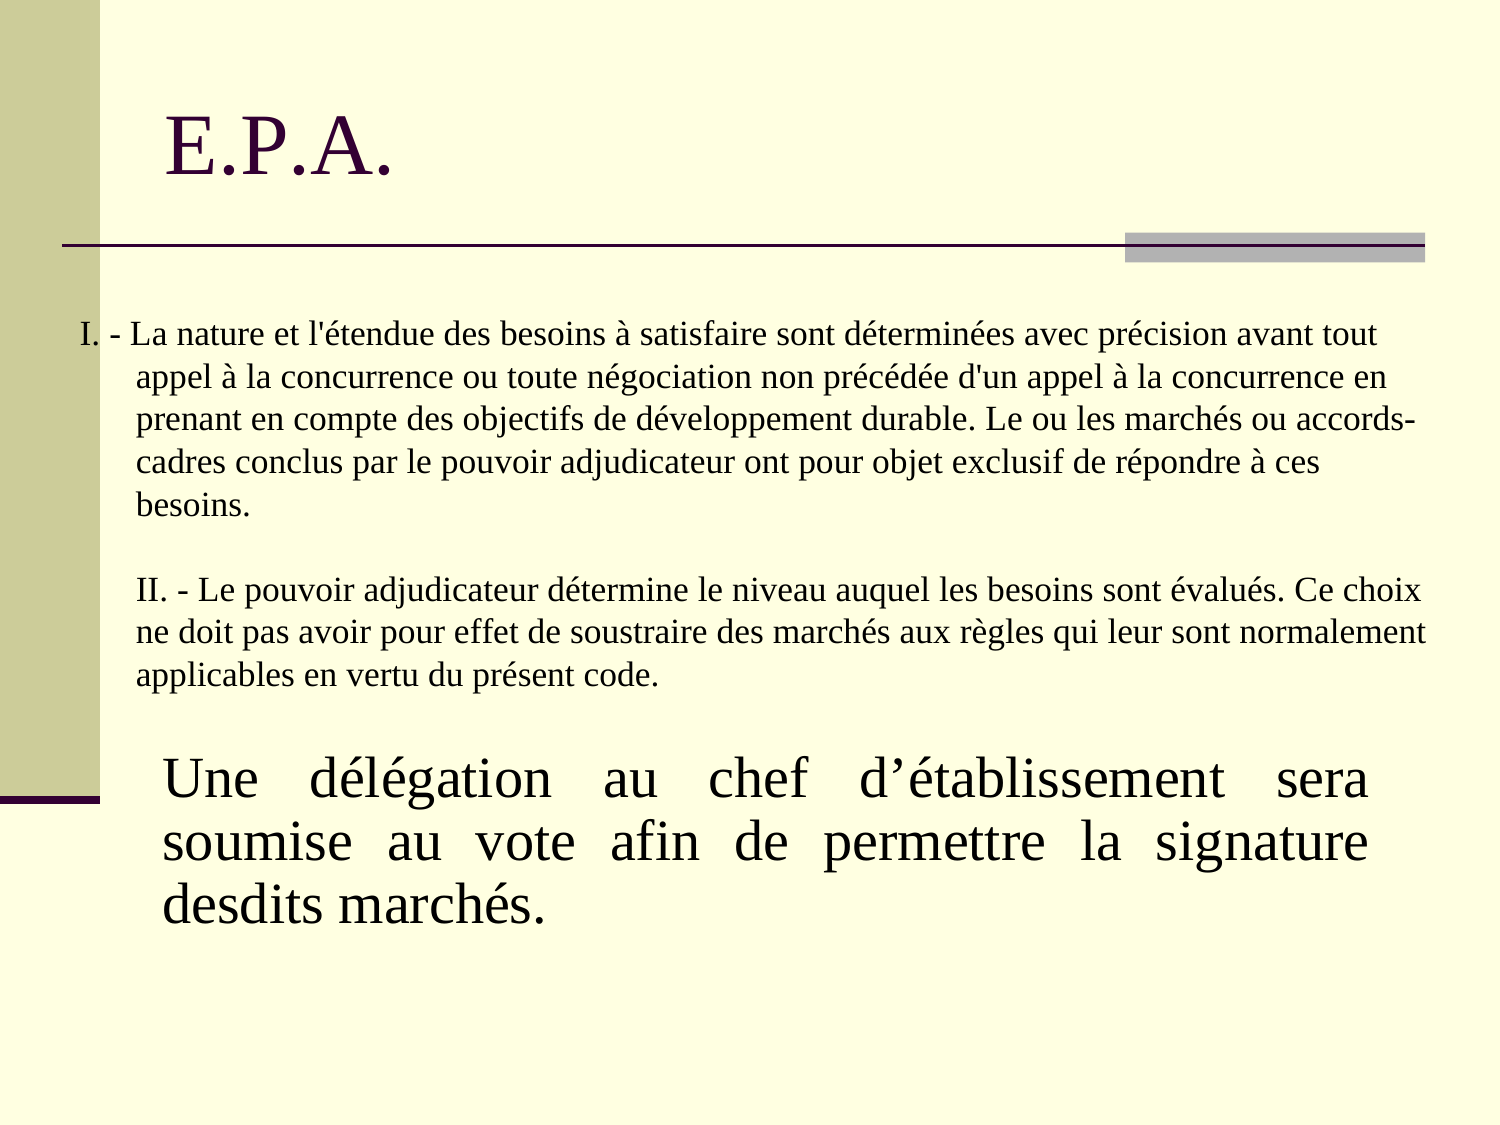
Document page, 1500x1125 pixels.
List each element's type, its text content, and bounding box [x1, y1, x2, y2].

title E.P.A. [150, 45, 1426, 234]
text_box Une délégation au chef d’établissement sera soumise au vote afin de permettre la signature desdits marchés. [147, 739, 1386, 944]
list I. - La nature et l'étendue des besoins à satisfaire sont déterminées avec précision avant tout appel à la concurrence ou toute négociation non précédée d'un appel à la concurrence en prenant en compte des objectifs de développement durable. Le ou les marchés ou accords-cadres conclus par le pouvoir adjudicateur ont pour objet exclusif de répondre à ces besoins. II. - Le pouvoir adjudicateur détermine le niveau auquel les besoins sont évalués. Ce choix ne doit pas avoir pour effet de soustraire des marchés aux règles qui leur sont normalement applicables en vertu du présent code. [64, 302, 1447, 781]
